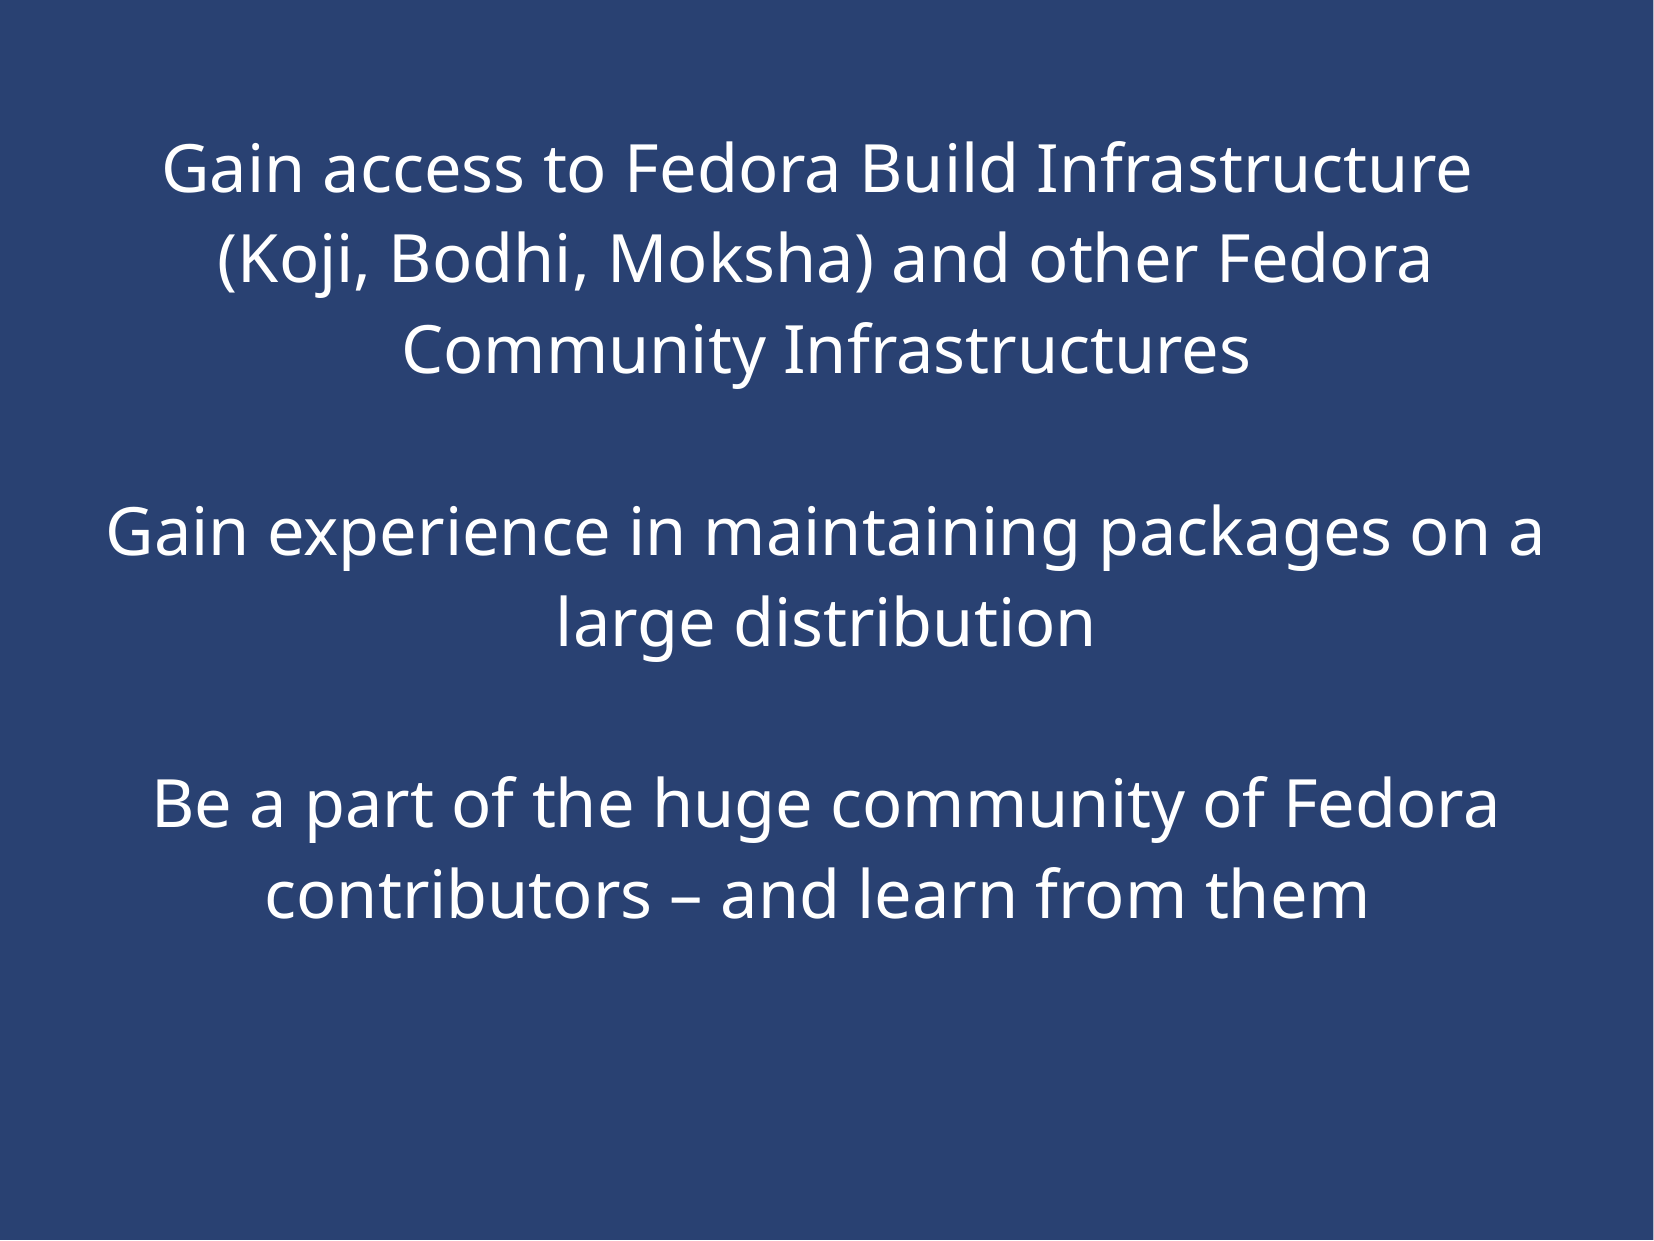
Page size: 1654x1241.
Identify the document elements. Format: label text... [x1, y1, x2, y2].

subtitle Gain access to Fedora Build Infrastructure (Koji, Bodhi, Moksha) and other Fedora Community Infrastructures Gain experience in maintaining packages on a large distribution Be a part of the huge community of Fedora contributors – and learn from them [82, 49, 1571, 1109]
